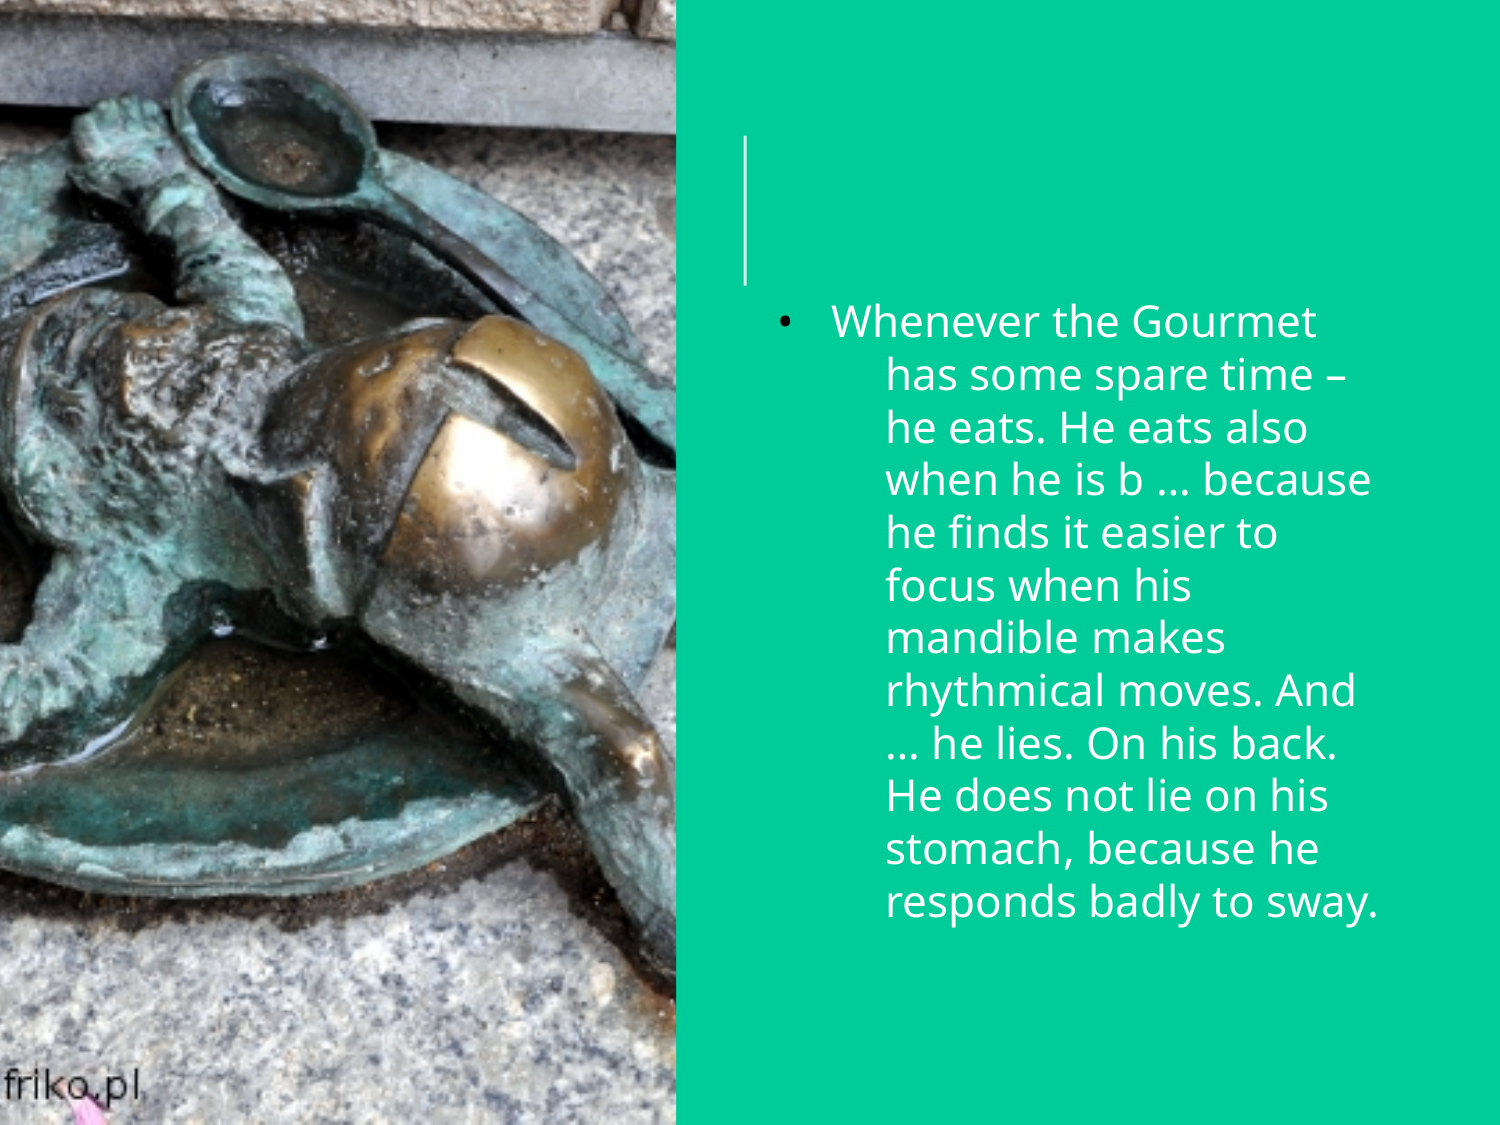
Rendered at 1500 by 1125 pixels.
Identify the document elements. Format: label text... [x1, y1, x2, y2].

picture [0, 0, 677, 1125]
list Whenever the Gourmet has some spare time – he eats. He eats also when he is b … because he finds it easier to focus when his mandible makes rhythmical moves. And … he lies. On his back. He does not lie on his stomach, because he responds badly to sway. [762, 286, 1397, 963]
